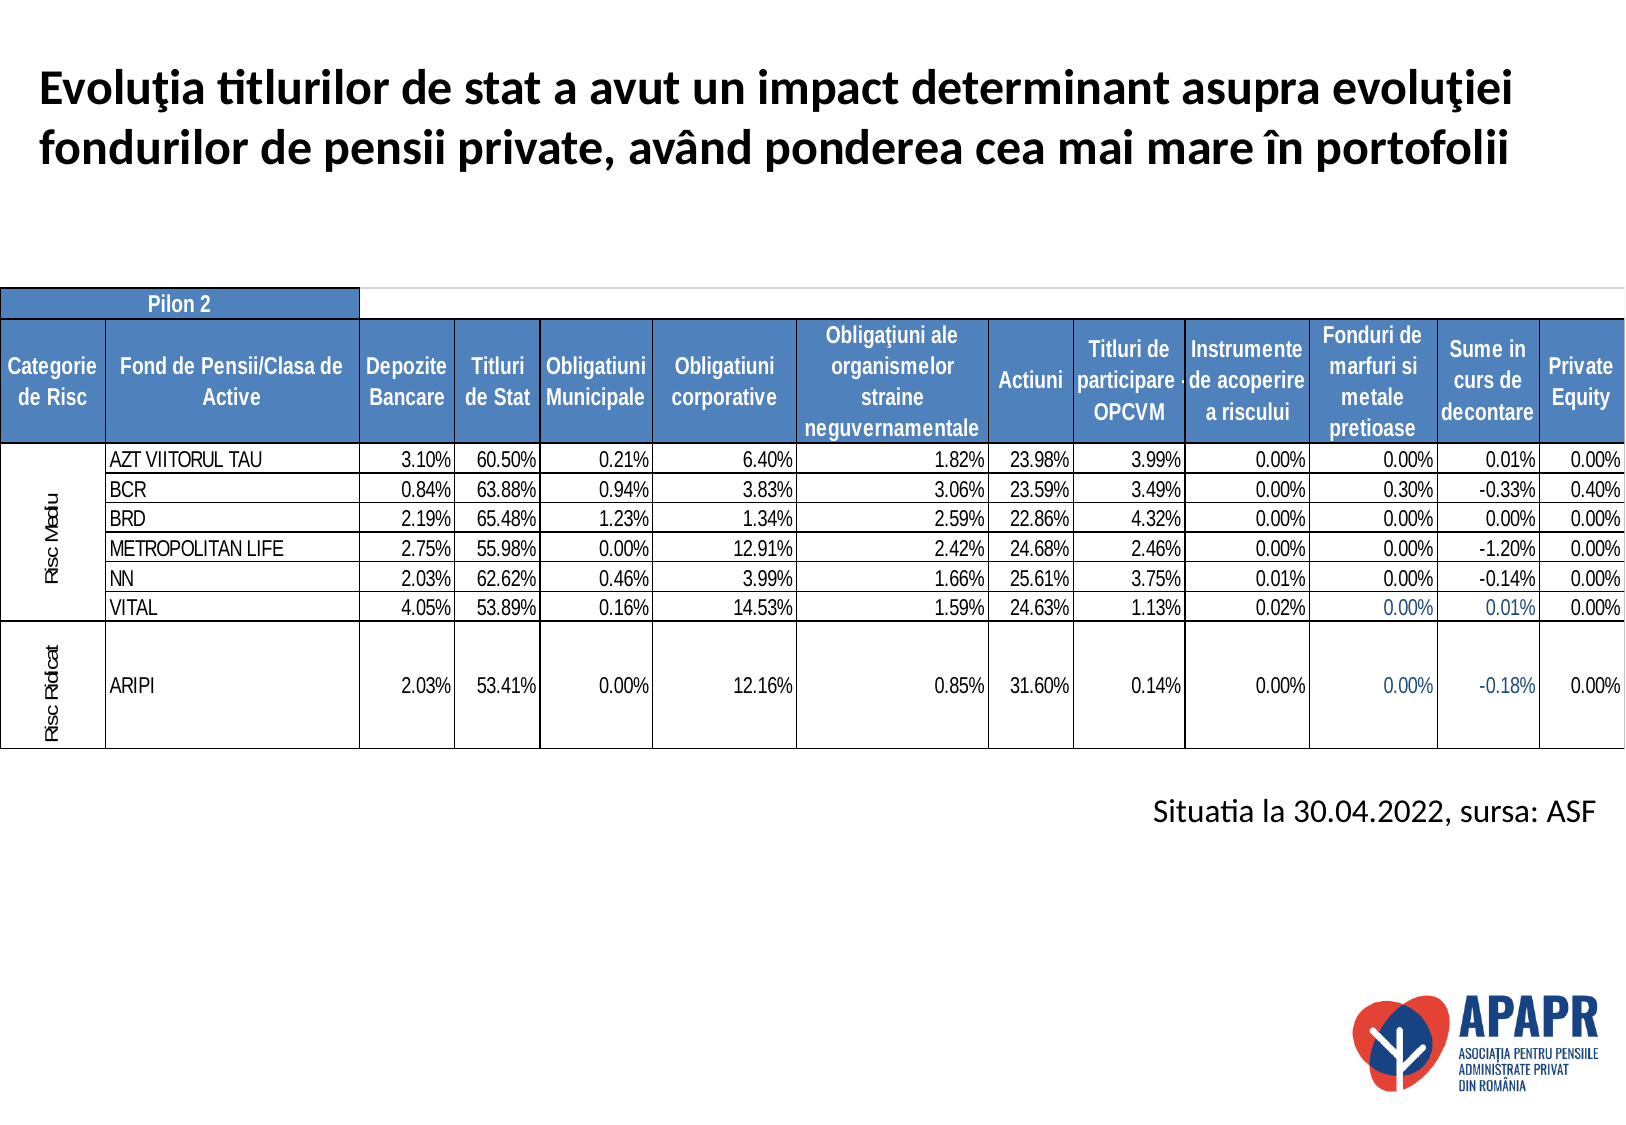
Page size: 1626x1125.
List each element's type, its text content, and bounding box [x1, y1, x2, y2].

text_box Situatia la 30.04.2022, sursa: ASF [1138, 781, 1626, 837]
picture [0, 287, 1626, 750]
picture [1274, 900, 1626, 1125]
text_box Evoluţia titlurilor de stat a avut un impact determinant asupra evoluţiei fondurilor de pensii private, având ponderea cea mai mare în portofolii [25, 28, 1576, 200]
